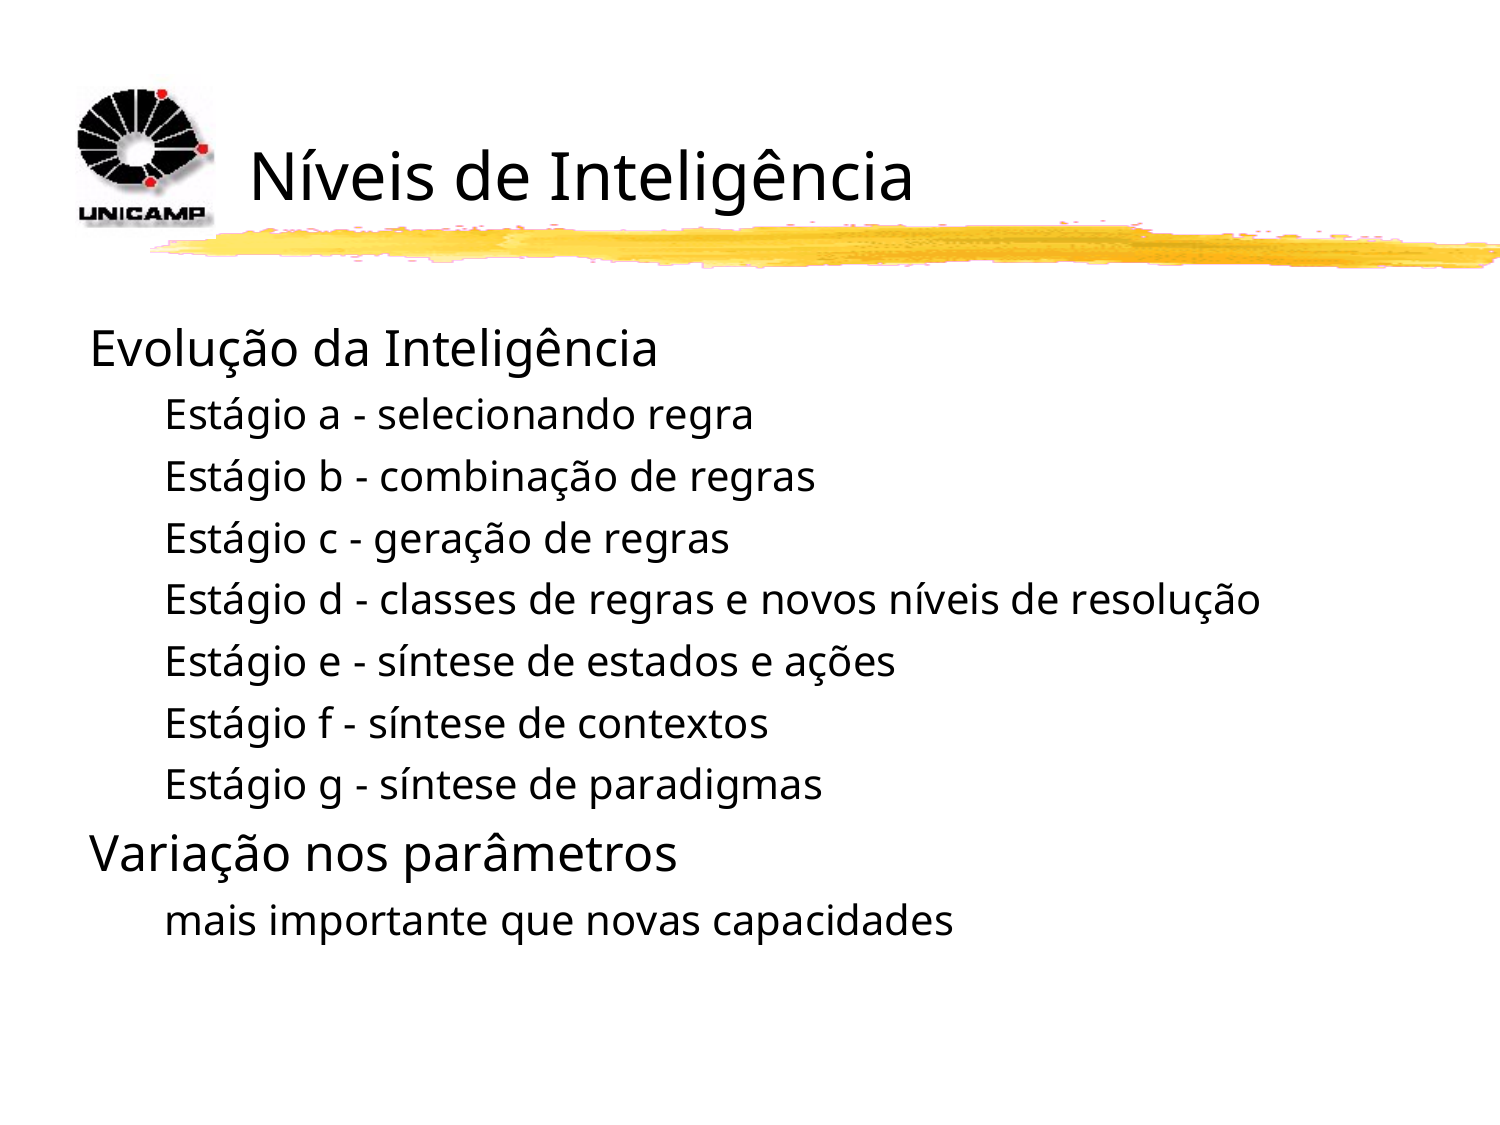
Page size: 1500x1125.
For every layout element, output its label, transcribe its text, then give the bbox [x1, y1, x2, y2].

title Níveis de Inteligência [233, 37, 1434, 225]
list Evolução da Inteligência Estágio a - selecionando regra Estágio b - combinação de regras Estágio c - geração de regras Estágio d - classes de regras e novos níveis de resolução Estágio e - síntese de estados e ações Estágio f - síntese de contextos Estágio g - síntese de paradigmas Variação nos parâmetros mais importante que novas capacidades [74, 309, 1417, 994]
picture [75, 74, 1500, 279]
